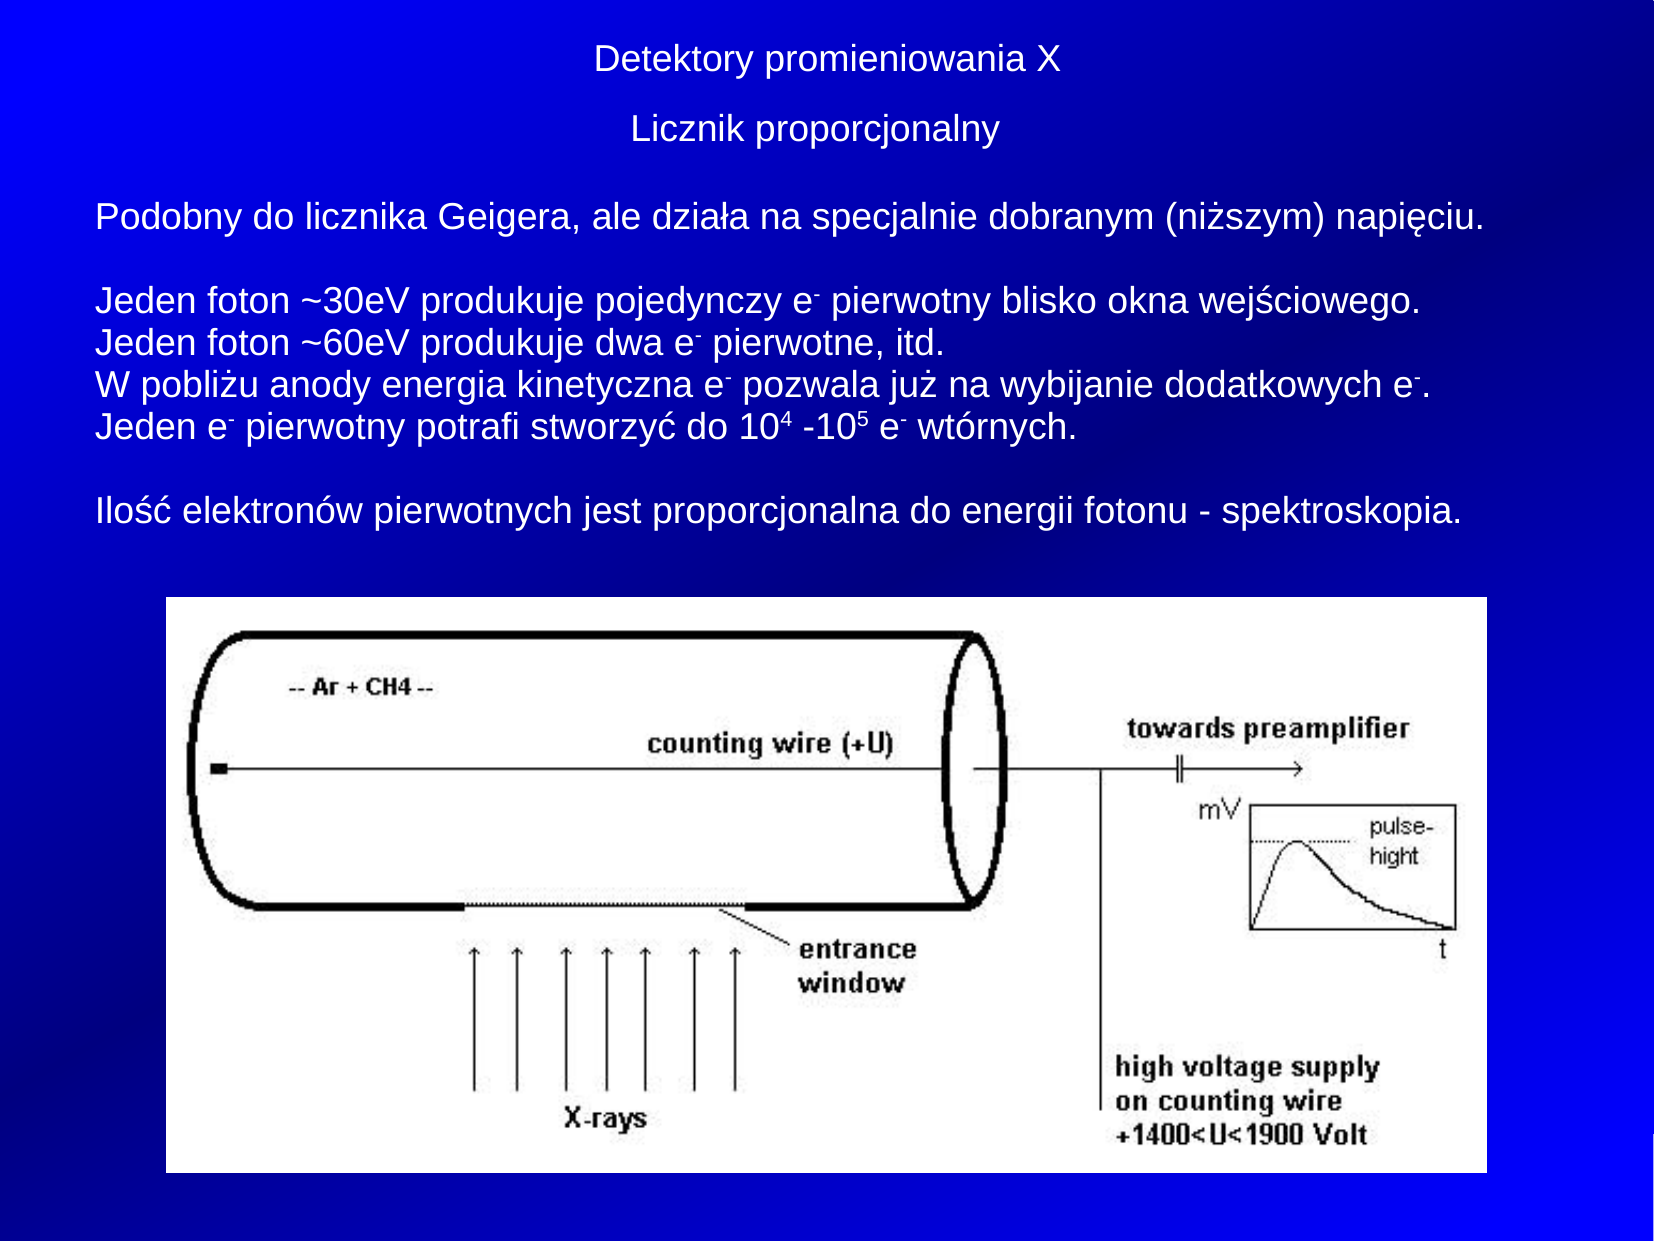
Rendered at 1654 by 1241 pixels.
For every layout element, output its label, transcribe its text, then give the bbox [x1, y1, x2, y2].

text_box Podobny do licznika Geigera, ale działa na specjalnie dobranym (niższym) napięciu. Jeden foton ~30eV produkuje pojedynczy e- pierwotny blisko okna wejściowego. Jeden foton ~60eV produkuje dwa e- pierwotne, itd. W pobliżu anody energia kinetyczna e- pozwala już na wybijanie dodatkowych e-. Jeden e- pierwotny potrafi stworzyć do 104 -105 e- wtórnych. Ilość elektronów pierwotnych jest proporcjonalna do energii fotonu - spektroskopia. [80, 188, 1501, 545]
picture [166, 597, 1487, 1173]
text_box Detektory promieniowania X [578, 29, 1077, 87]
text_box Licznik proporcjonalny [615, 100, 1016, 158]
